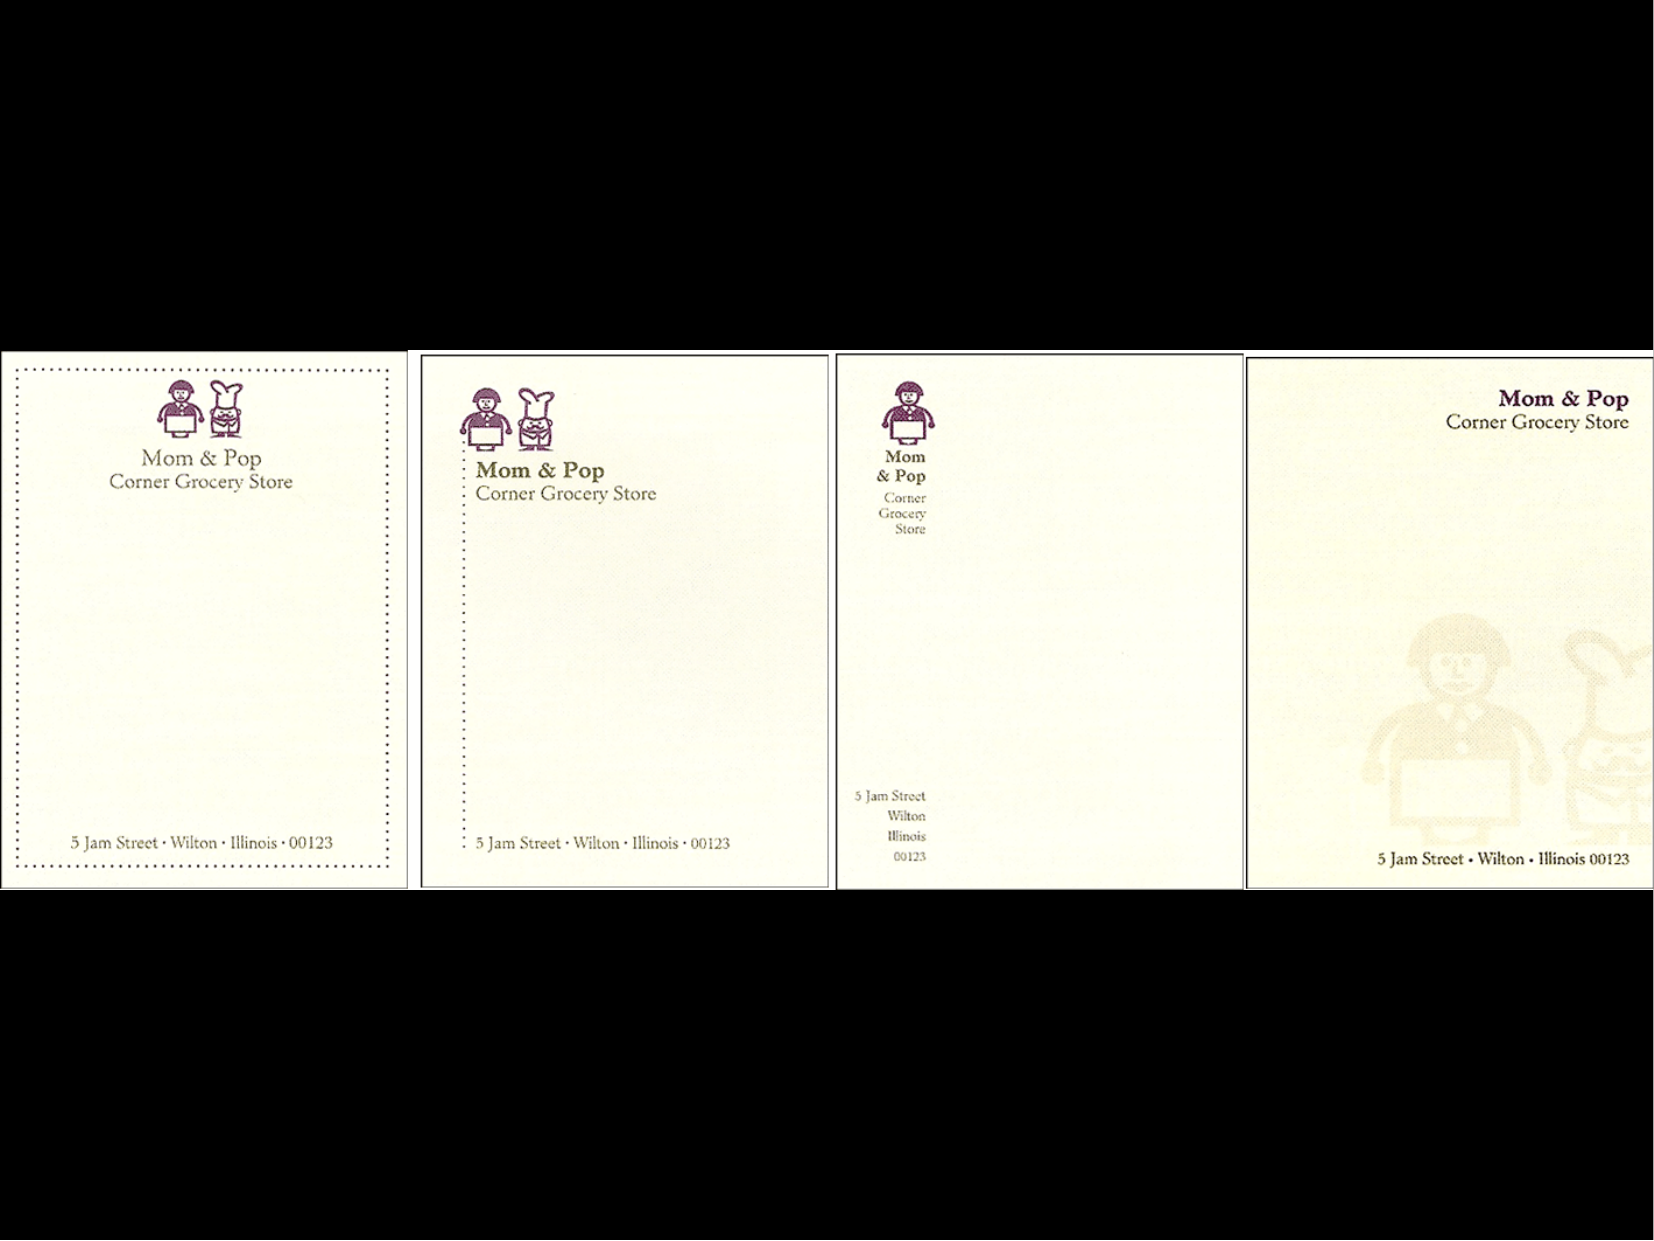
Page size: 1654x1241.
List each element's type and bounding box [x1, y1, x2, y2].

picture [0, 350, 1654, 890]
